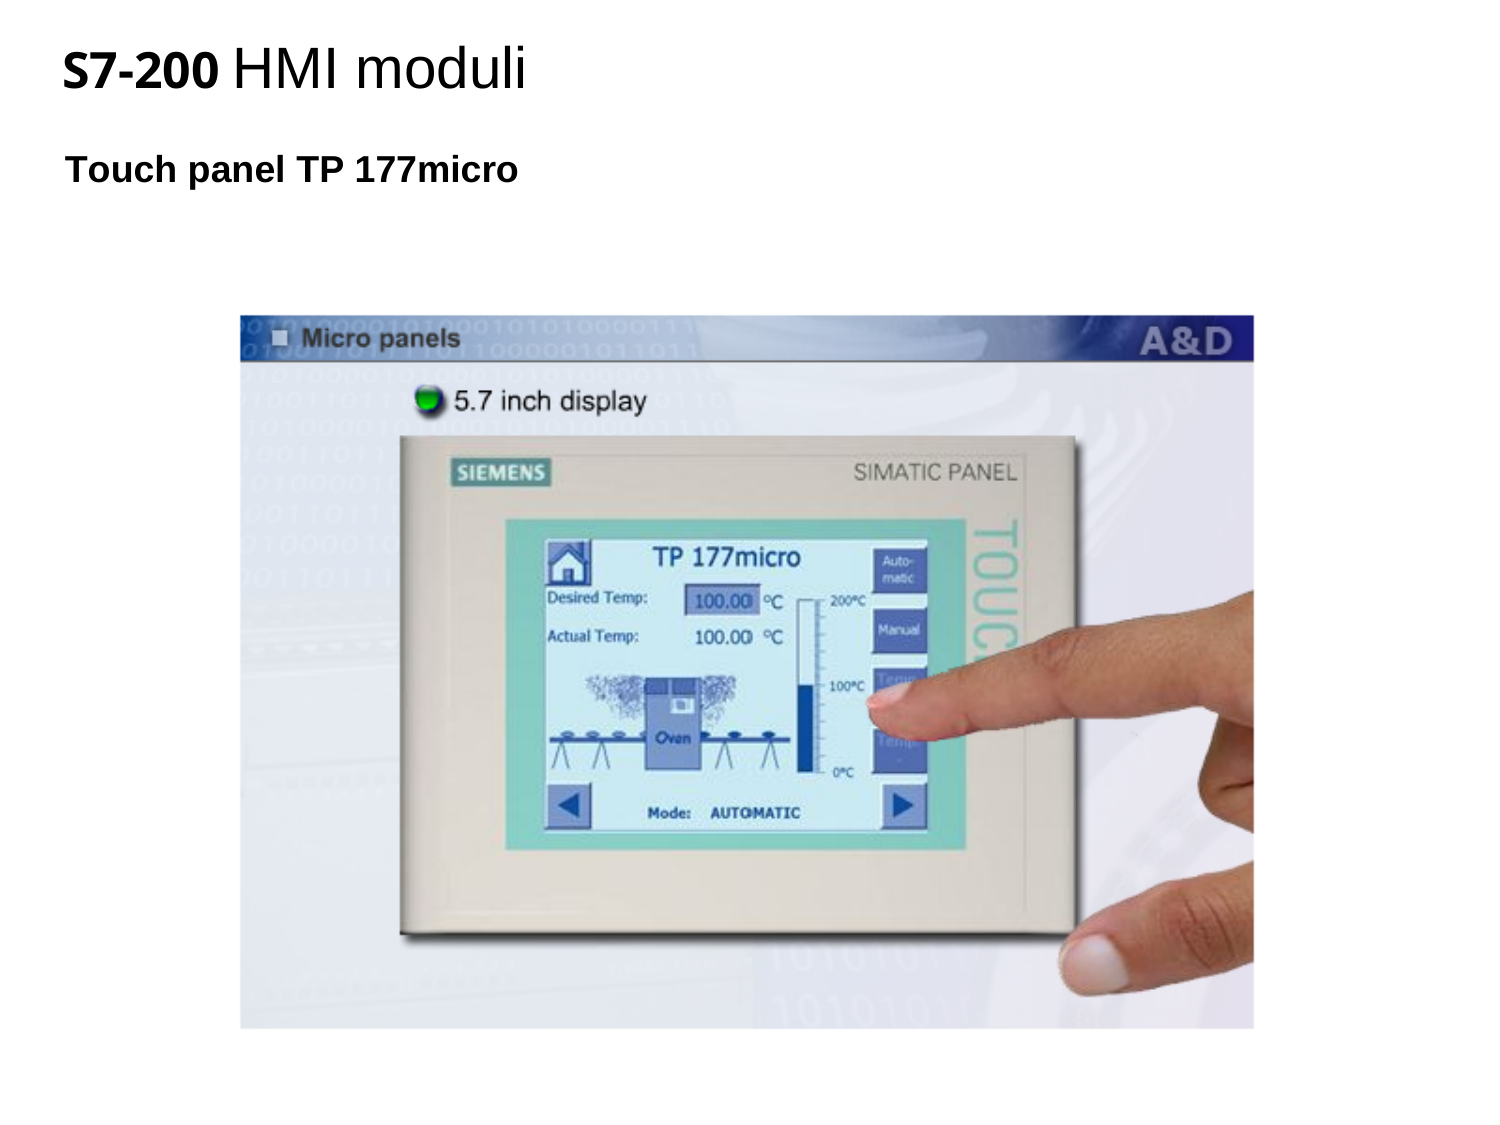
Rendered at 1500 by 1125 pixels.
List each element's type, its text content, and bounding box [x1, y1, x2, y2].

text_box S7-200 HMI moduli [47, 22, 543, 108]
picture [237, 312, 1258, 1033]
text_box Touch panel TP 177micro [50, 137, 1463, 198]
